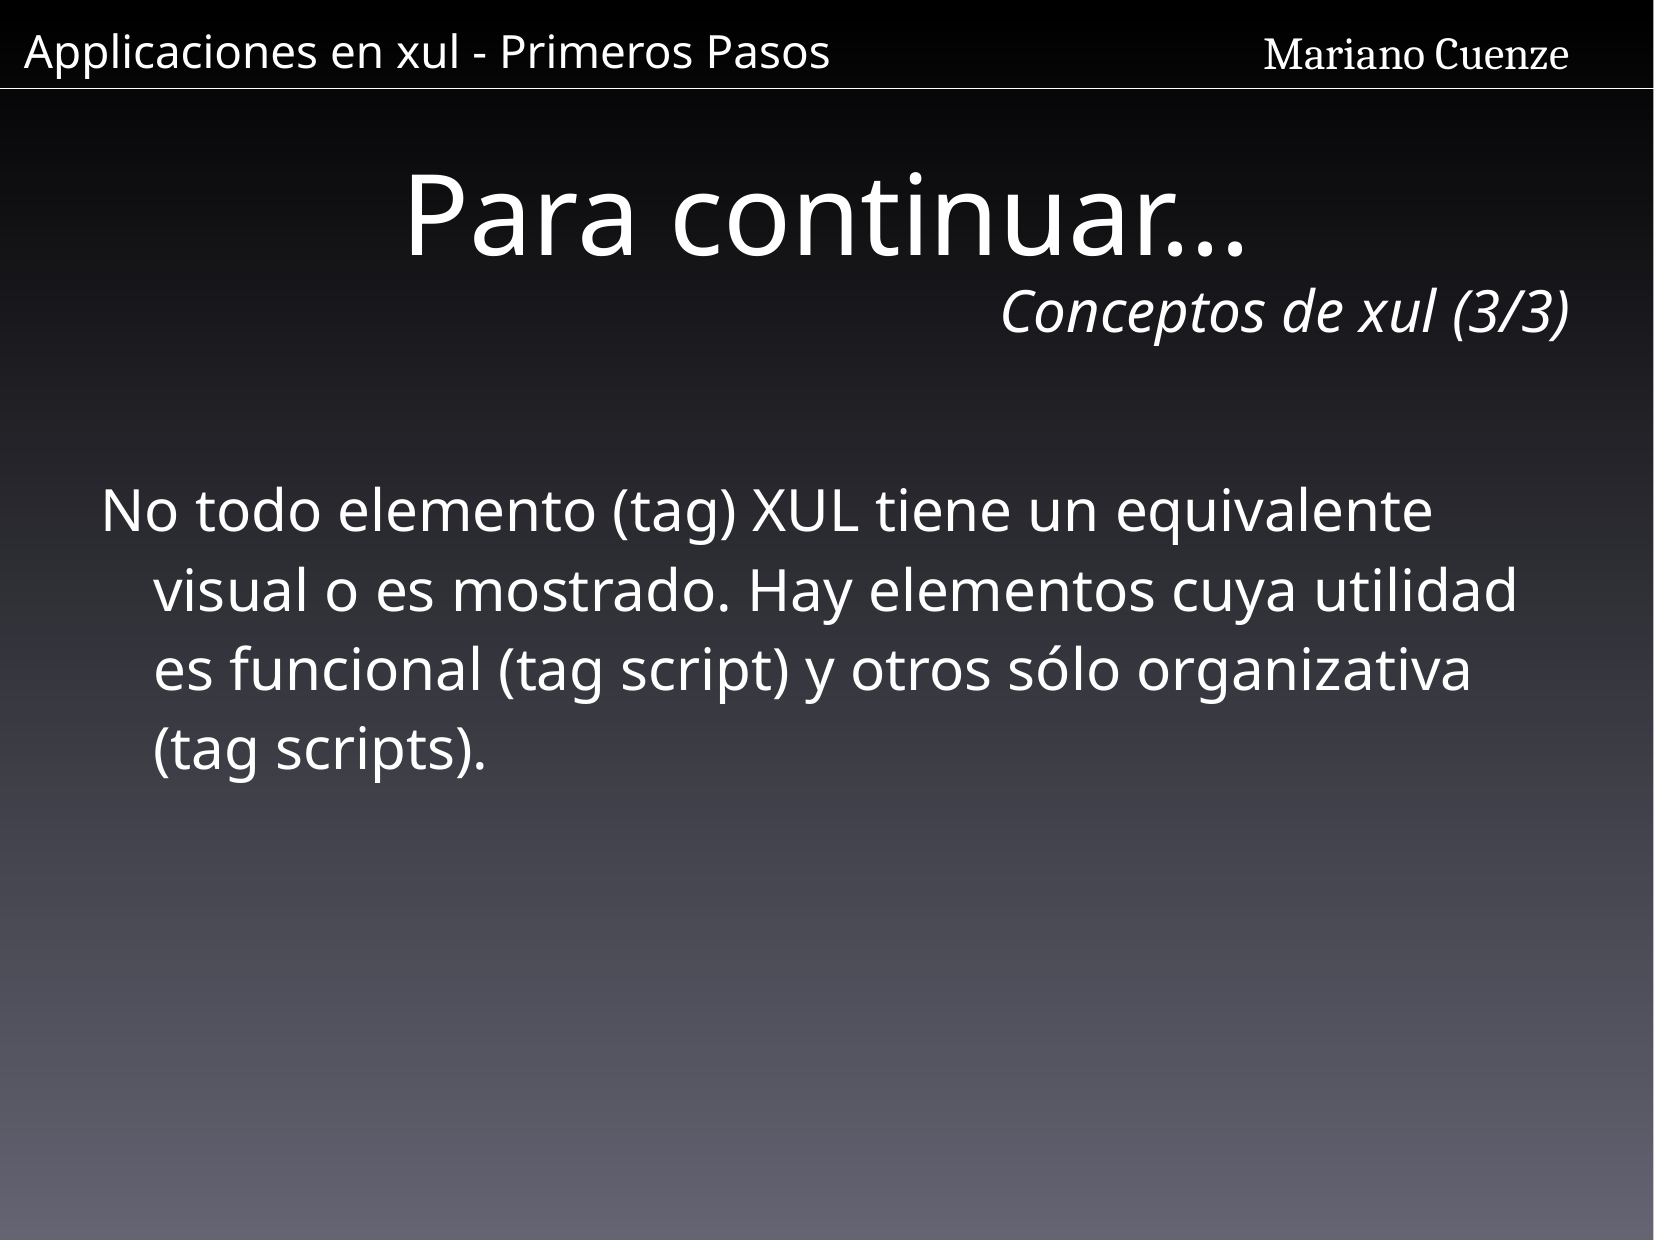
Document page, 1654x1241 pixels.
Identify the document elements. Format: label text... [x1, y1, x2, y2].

text_box Mariano Cuenze [1249, 20, 1648, 88]
text_box Applicaciones en xul - Primeros Pasos [9, 11, 899, 80]
list No todo elemento (tag) XUL tiene un equivalente visual o es mostrado. Hay elementos cuya utilidad es funcional (tag script) y otros sólo organizativa (tag scripts). [82, 349, 1571, 1153]
title Para continuar... [82, 108, 1571, 265]
title Conceptos de xul (3/3) [82, 265, 1571, 349]
